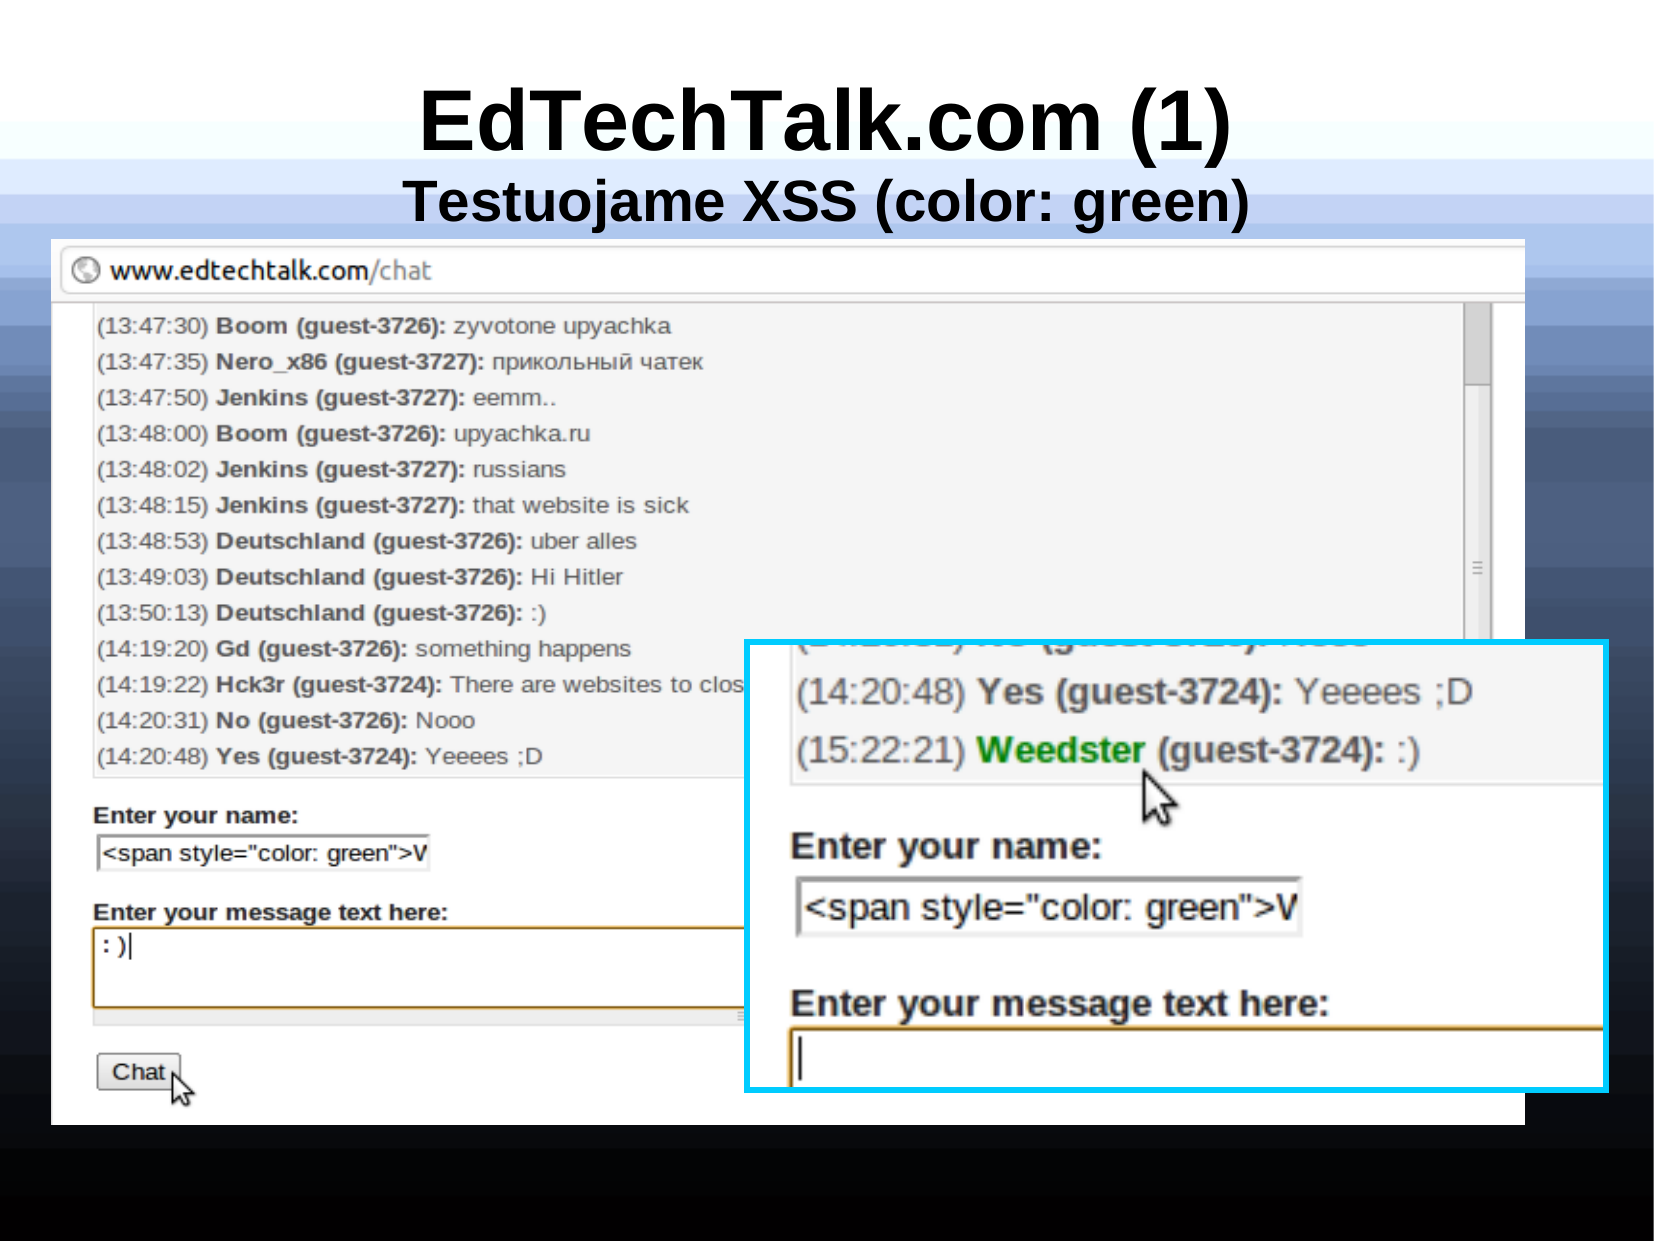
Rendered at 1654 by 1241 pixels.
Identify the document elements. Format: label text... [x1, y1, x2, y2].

title EdTechTalk.com (1) Testuojame XSS (color: green) [82, 49, 1571, 257]
picture [0, 0, 1654, 1241]
